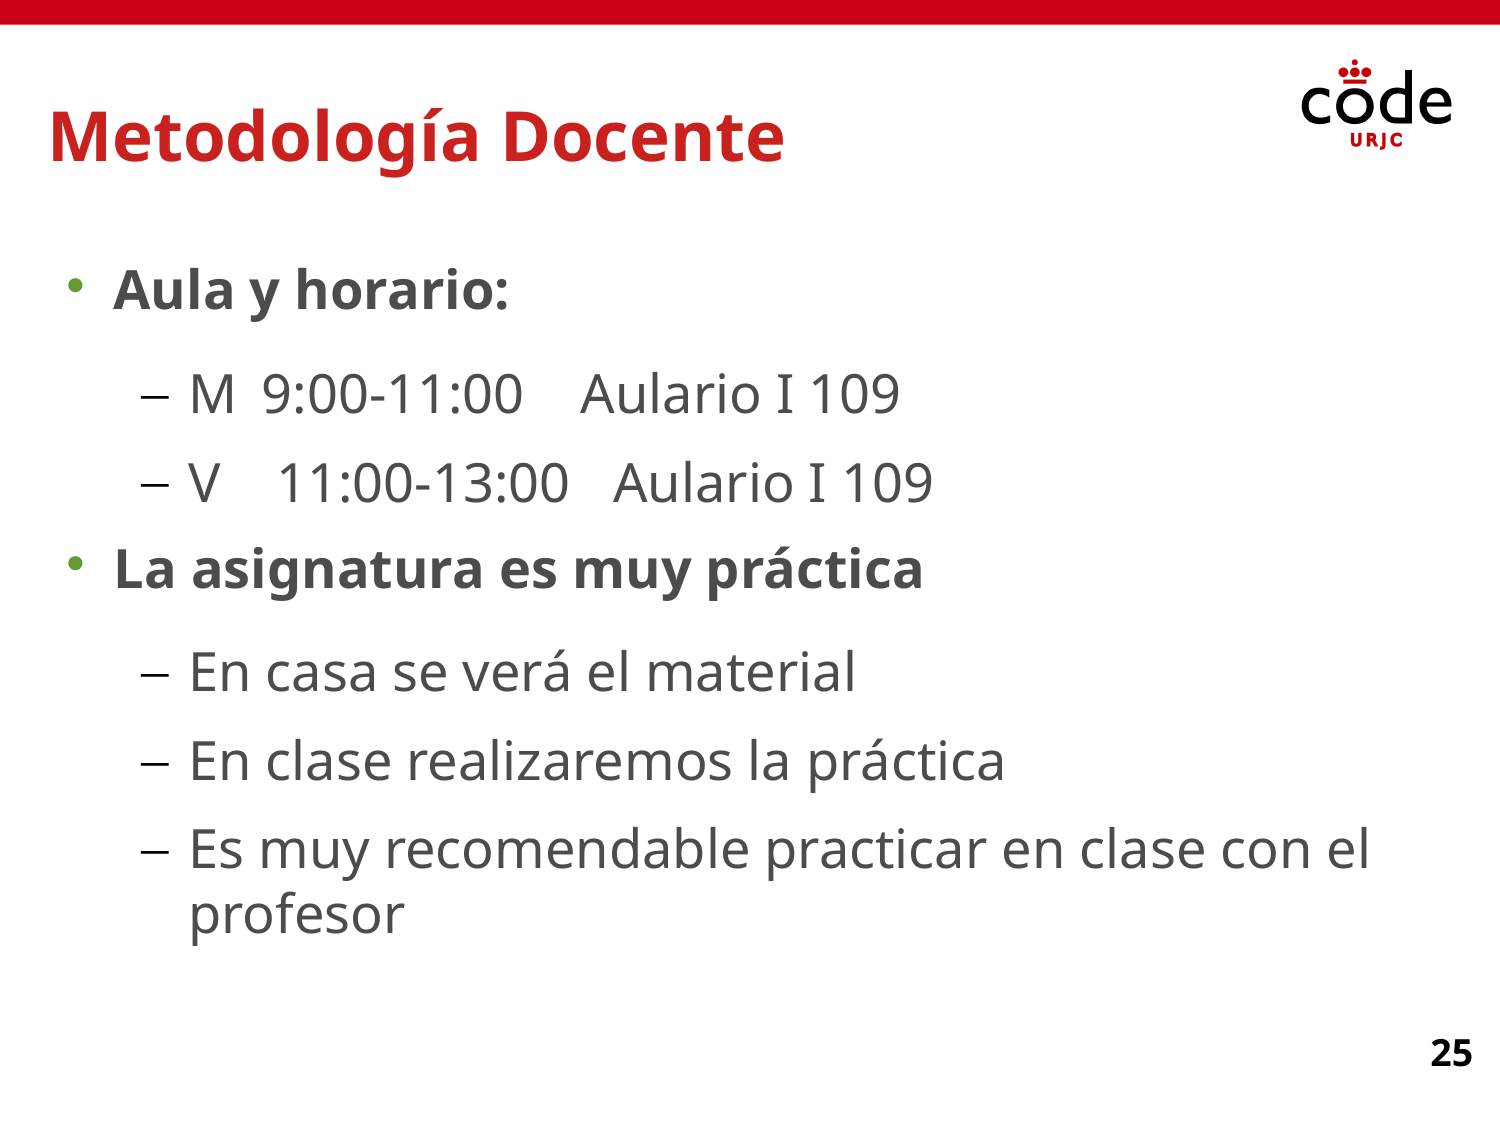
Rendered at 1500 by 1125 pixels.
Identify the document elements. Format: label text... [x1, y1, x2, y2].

title Metodología Docente [32, 79, 1383, 189]
list Aula y horario: M 9:00-11:00 Aulario I 109 V 11:00-13:00 Aulario I 109 La asignatura es muy práctica En casa se verá el material En clase realizaremos la práctica Es muy recomendable practicar en clase con el profesor [51, 259, 1436, 1013]
picture [1284, 50, 1468, 161]
